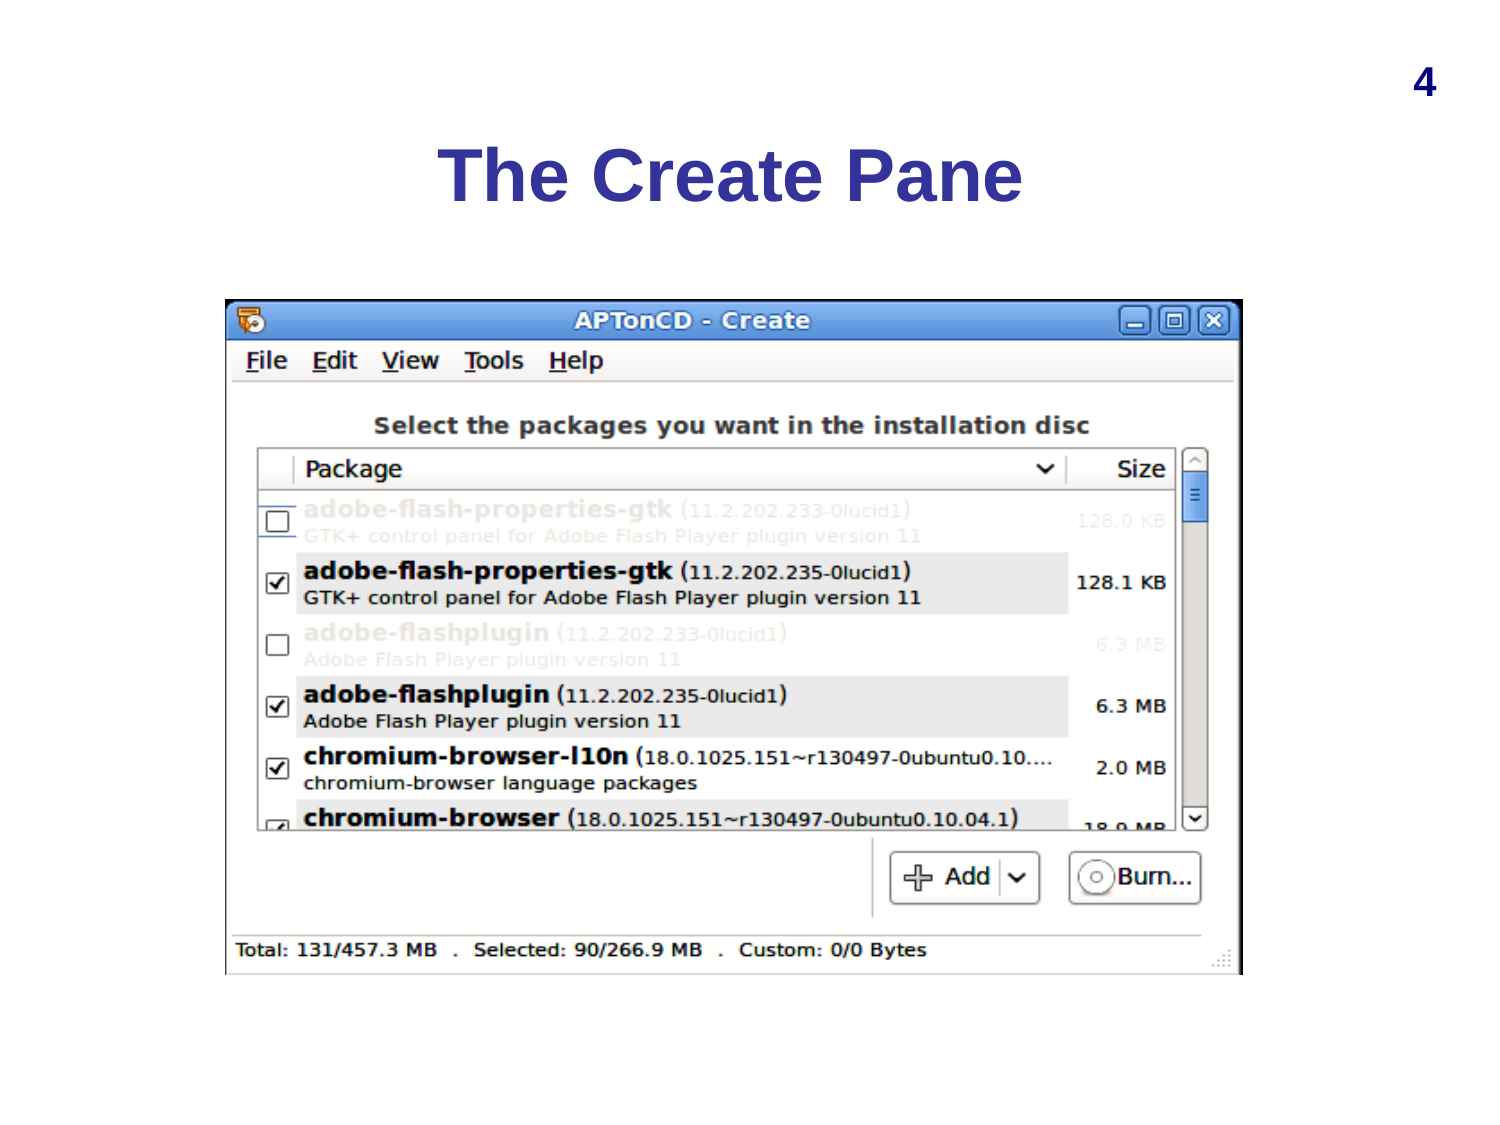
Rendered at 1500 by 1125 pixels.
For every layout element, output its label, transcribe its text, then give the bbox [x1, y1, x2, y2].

picture [225, 299, 1243, 976]
title The Create Pane [225, 125, 1238, 225]
text_box 4 [1387, 47, 1463, 113]
